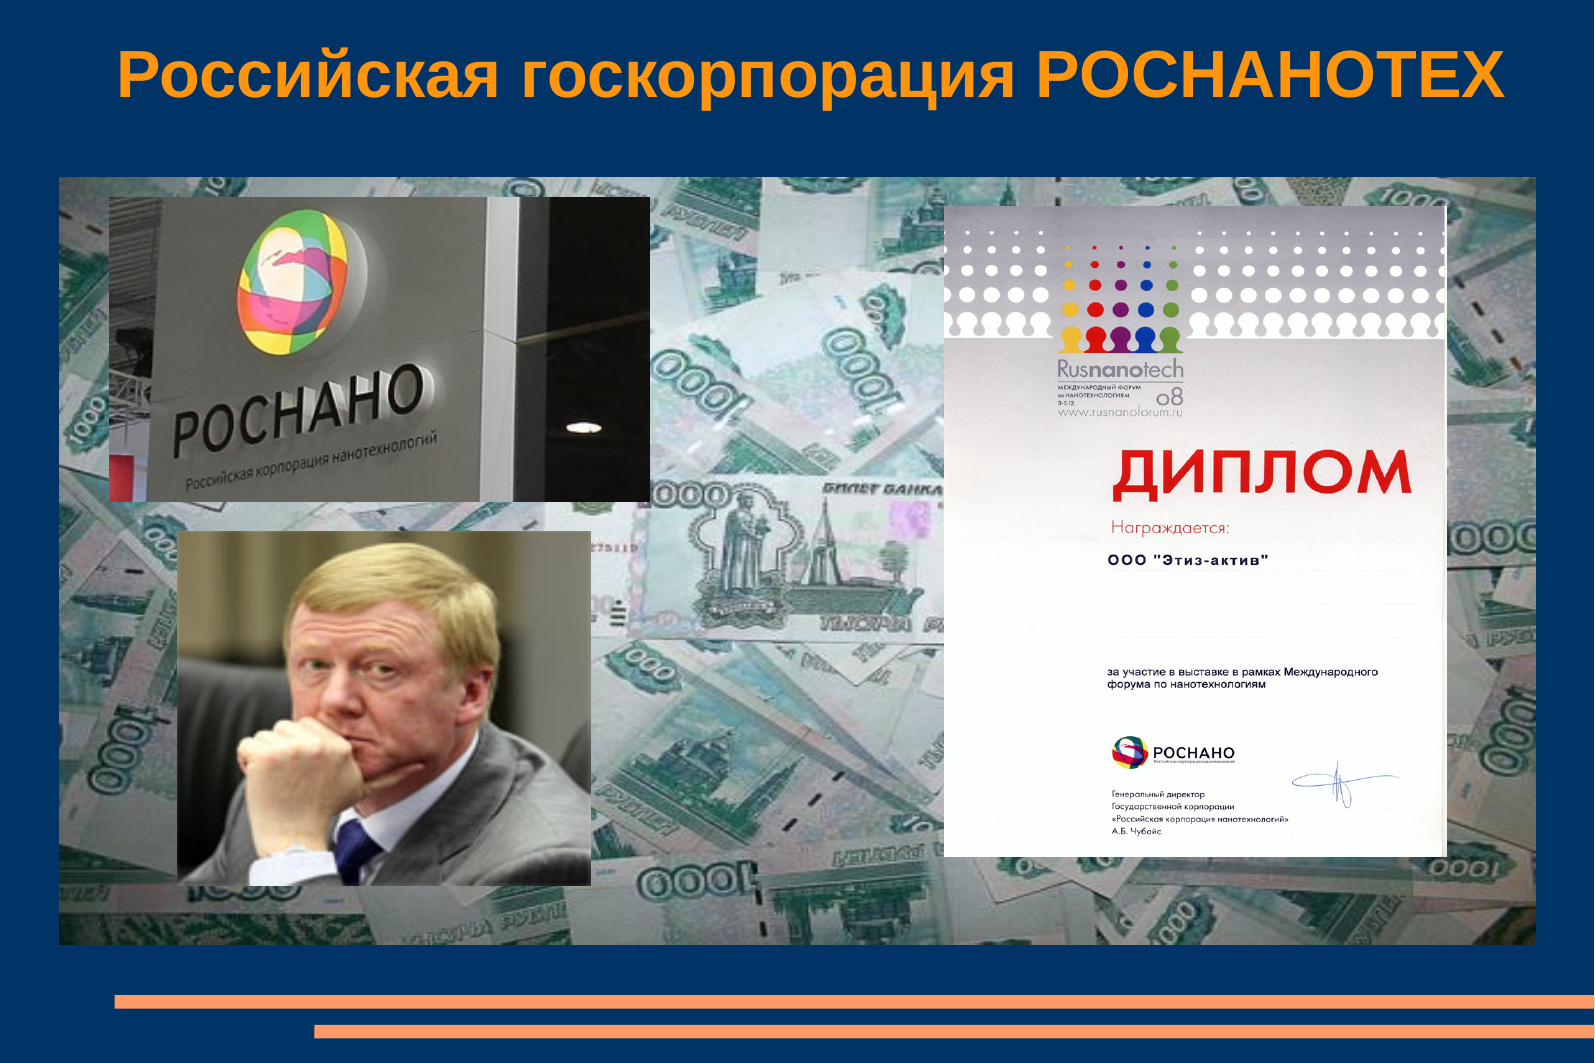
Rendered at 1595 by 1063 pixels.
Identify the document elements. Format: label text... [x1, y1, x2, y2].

picture [59, 177, 1536, 945]
text_box Российская госкорпорация РОСНАНОТЕХ [88, 29, 1536, 120]
